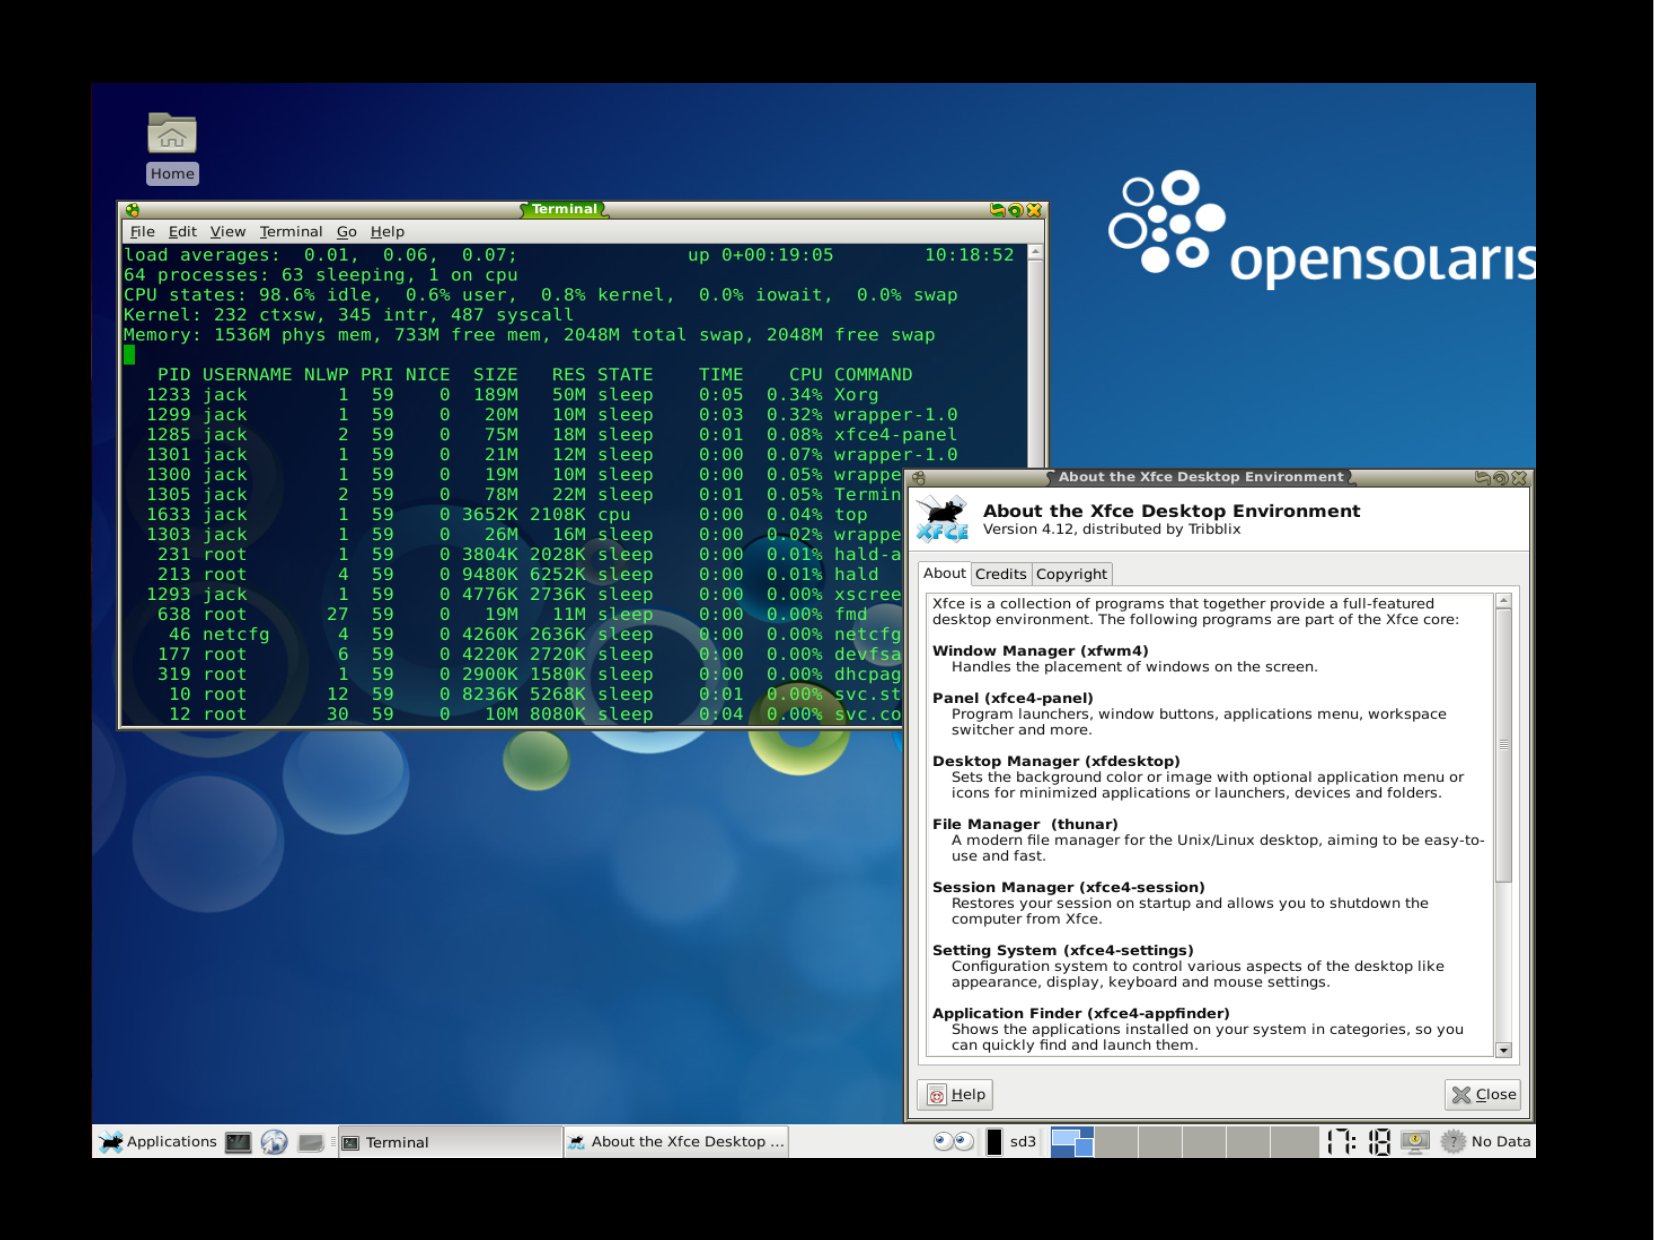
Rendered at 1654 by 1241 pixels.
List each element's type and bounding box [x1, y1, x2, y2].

picture [91, 83, 1536, 1158]
